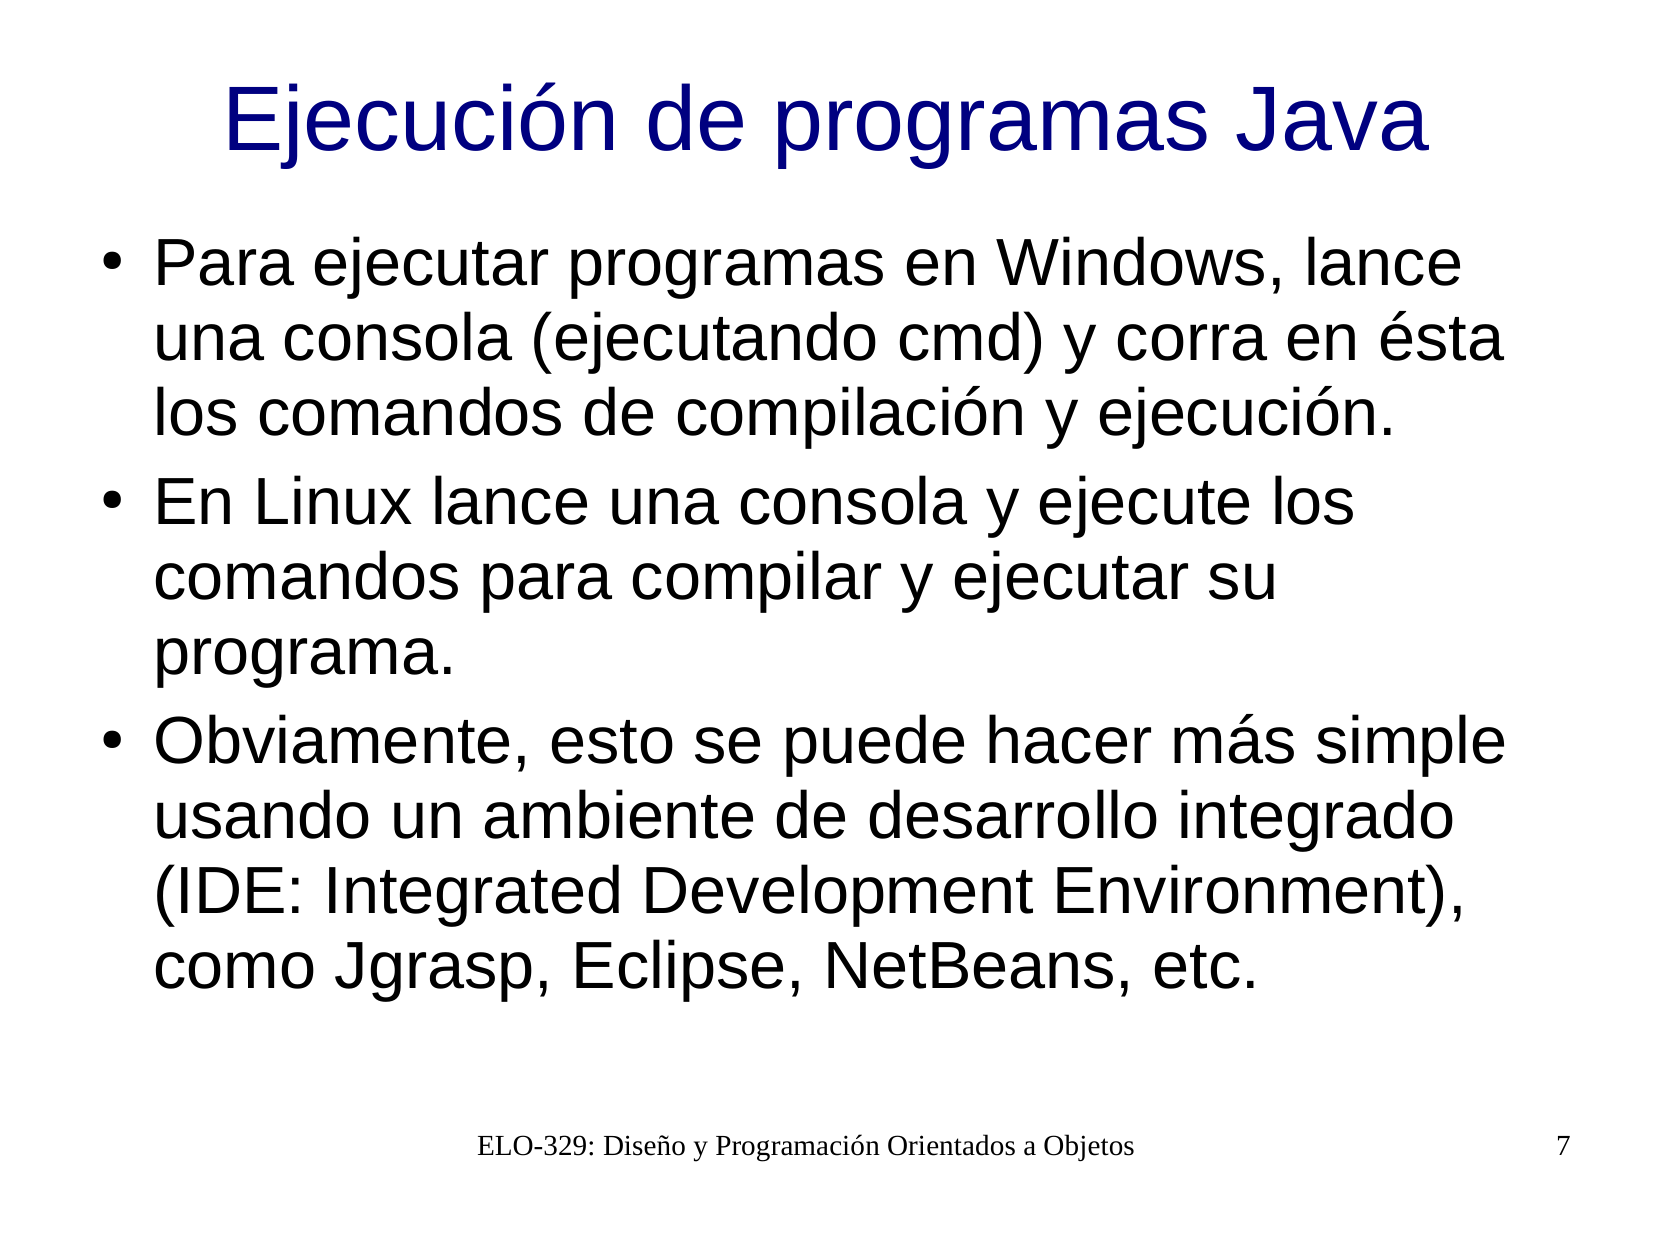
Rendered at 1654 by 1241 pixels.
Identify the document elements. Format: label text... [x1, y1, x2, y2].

list Para ejecutar programas en Windows, lance una consola (ejecutando cmd) y corra en ésta los comandos de compilación y ejecución. En Linux lance una consola y ejecute los comandos para compilar y ejecutar su programa. Obviamente, esto se puede hacer más simple usando un ambiente de desarrollo integrado (IDE: Integrated Development Environment), como Jgrasp, Eclipse, NetBeans, etc. [82, 225, 1571, 1126]
title Ejecución de programas Java [82, 49, 1571, 188]
